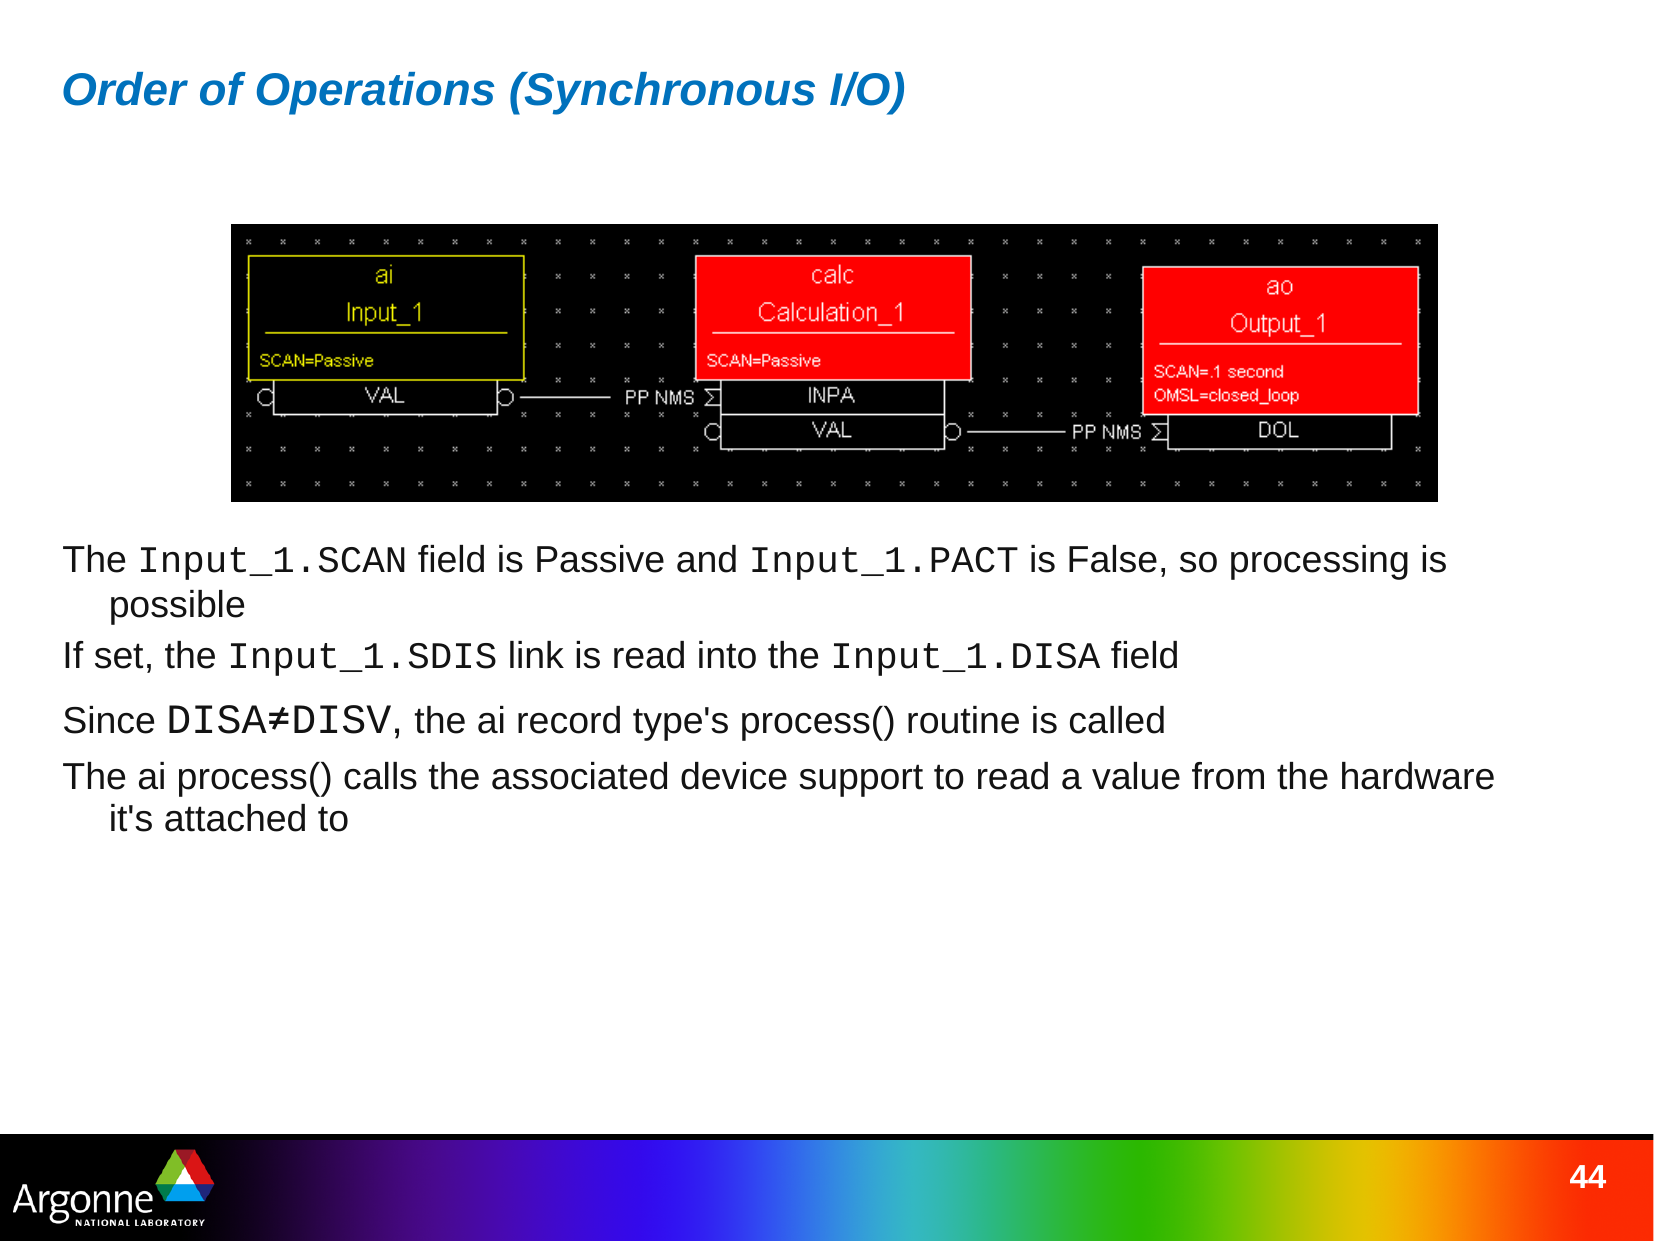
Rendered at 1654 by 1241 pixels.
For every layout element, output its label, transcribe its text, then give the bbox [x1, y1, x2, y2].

picture [0, 1134, 1654, 1241]
list The Input_1.SCAN field is Passive and Input_1.PACT is False, so processing is possible If set, the Input_1.SDIS link is read into the Input_1.DISA field Since DISA≠DISV, the ai record type's process() routine is called The ai process() calls the associated device support to read a value from the hardware it's attached to [62, 538, 1498, 908]
title Order of Operations (Synchronous I/O) [61, 56, 1500, 126]
picture [231, 224, 1438, 502]
